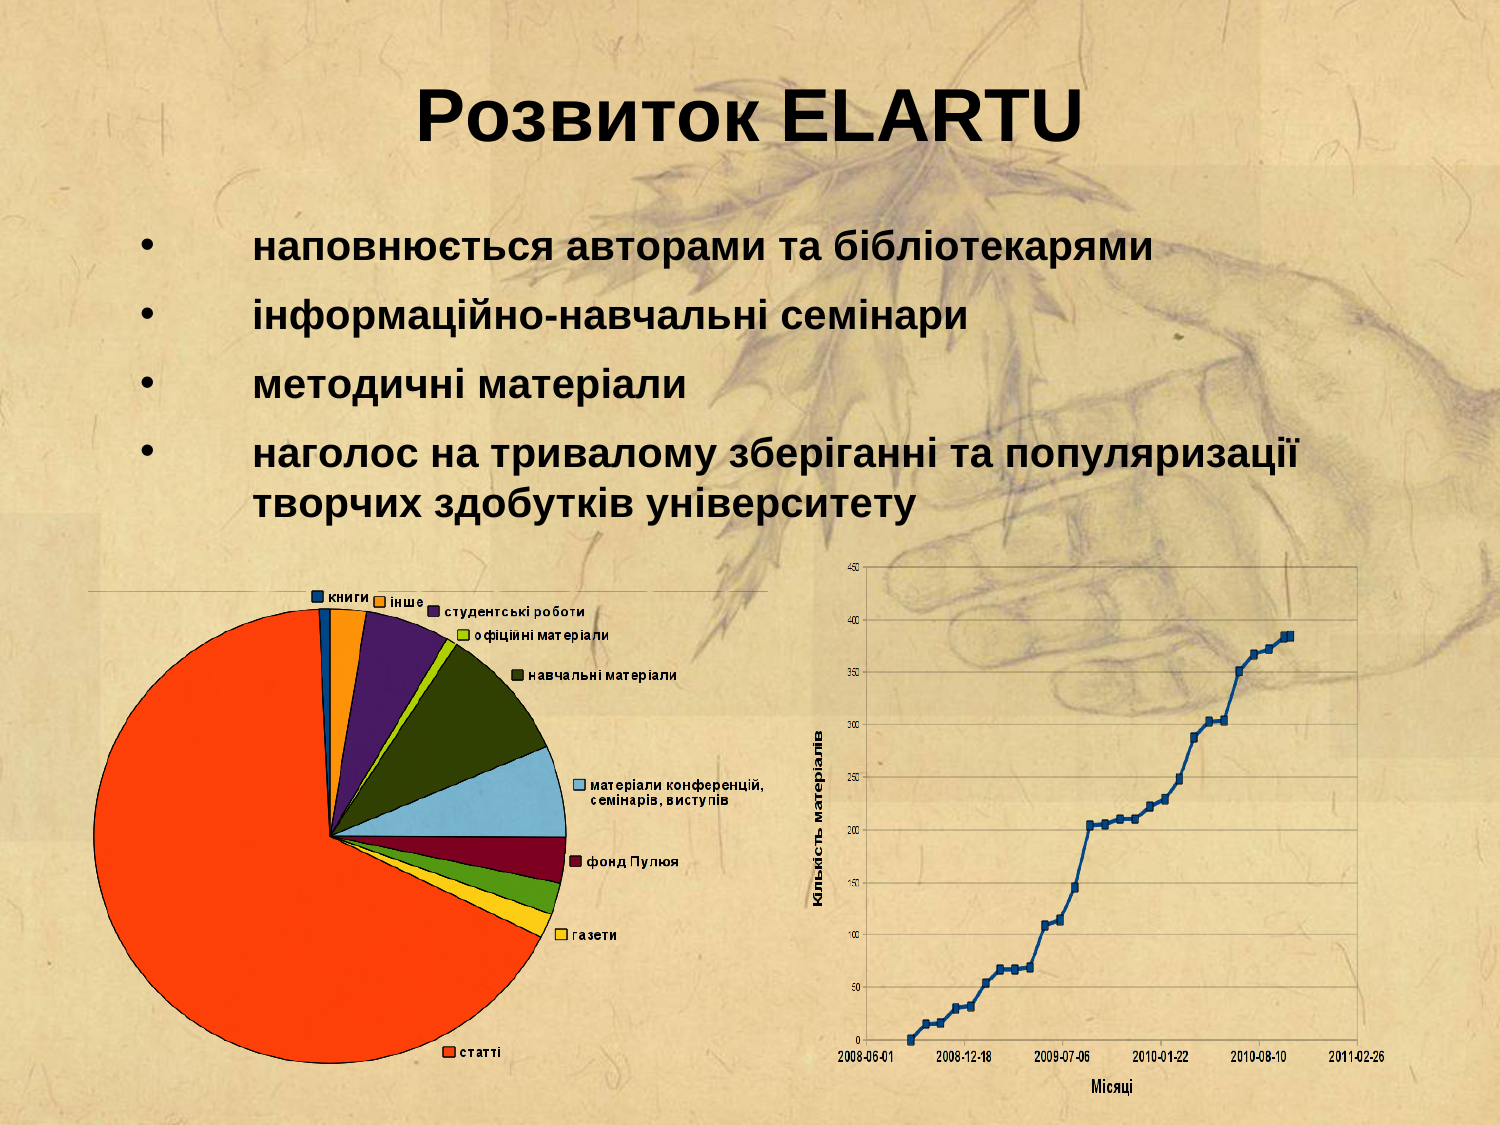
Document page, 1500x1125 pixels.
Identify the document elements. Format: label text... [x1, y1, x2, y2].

list Розвиток ELARTU наповнюється авторами та бібліотекарями інформаційно-навчальні семінари методичні матеріали наголос на тривалому зберіганні та популяризації творчих здобутків університету [125, 59, 1375, 1018]
picture [0, 0, 1500, 1125]
